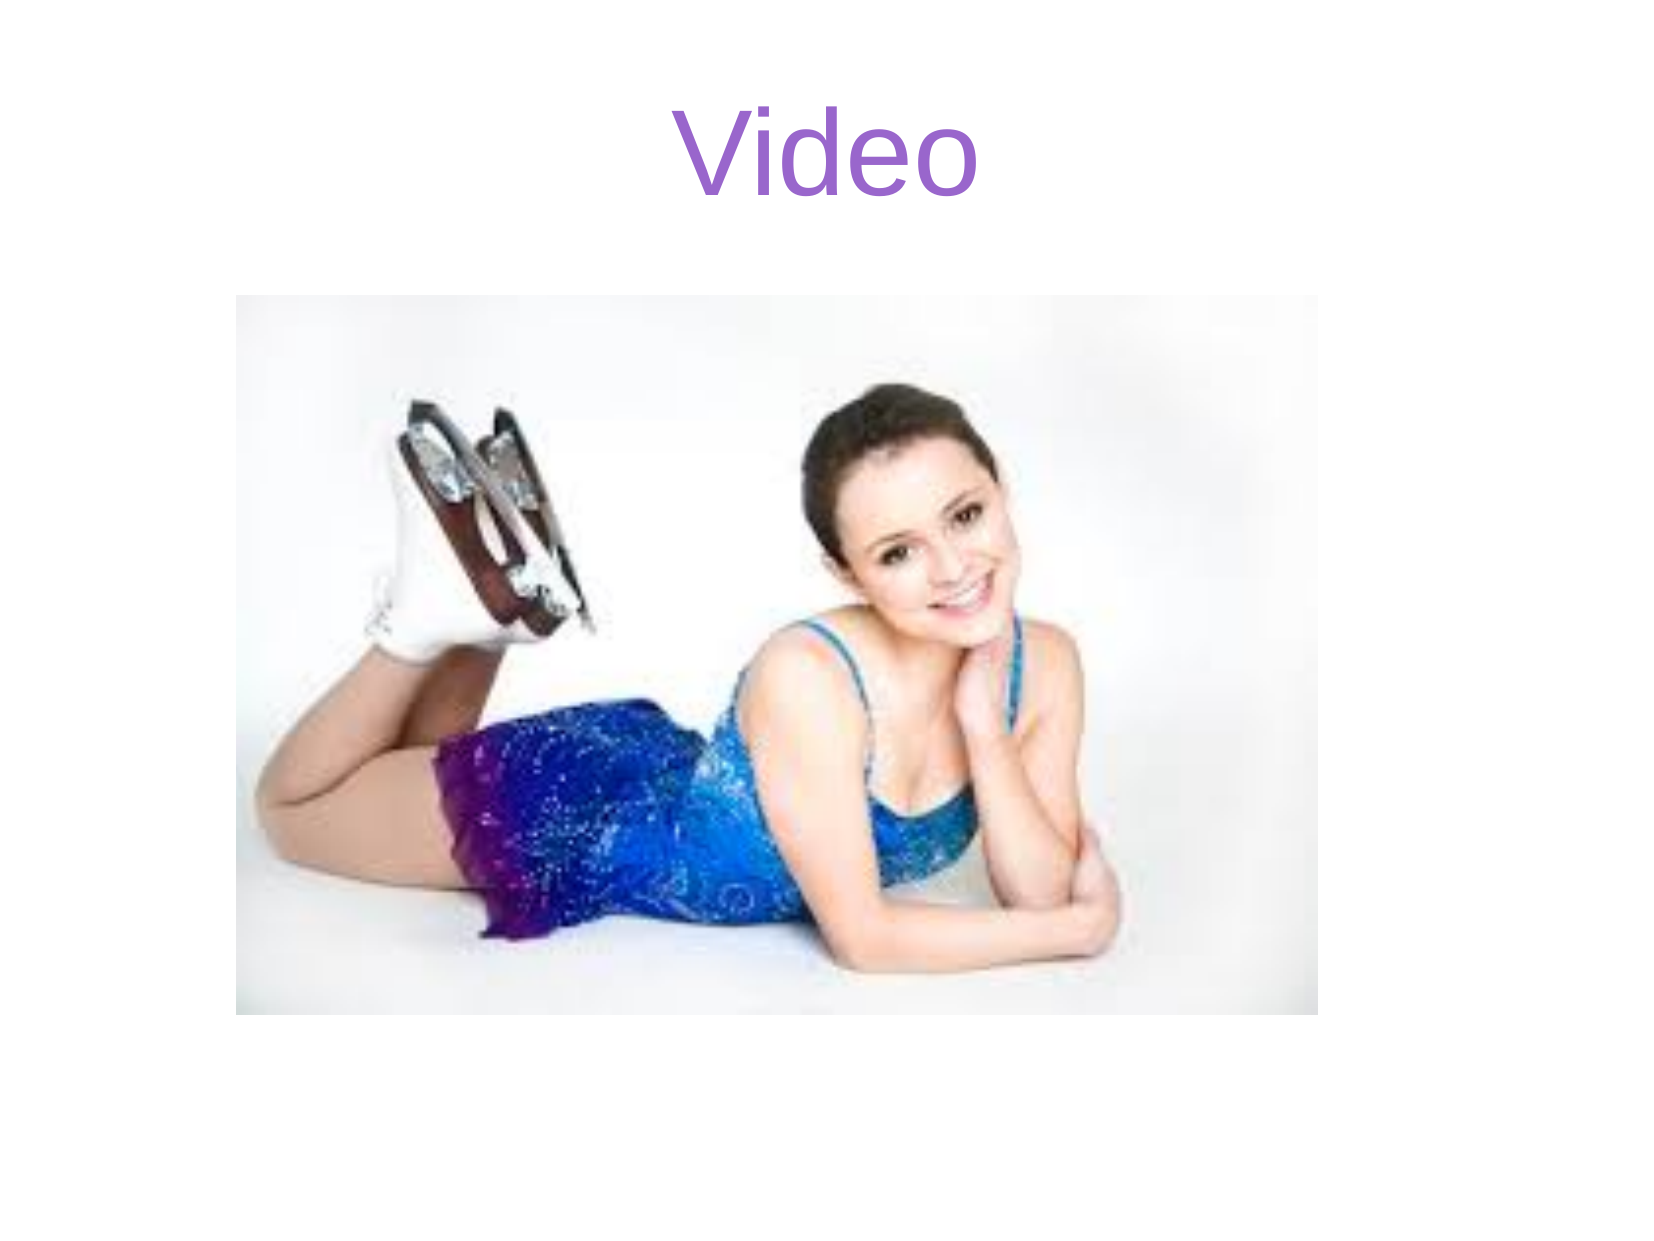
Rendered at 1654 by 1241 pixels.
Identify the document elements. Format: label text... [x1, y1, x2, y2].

picture [236, 295, 1318, 1015]
title Video [82, 49, 1571, 257]
